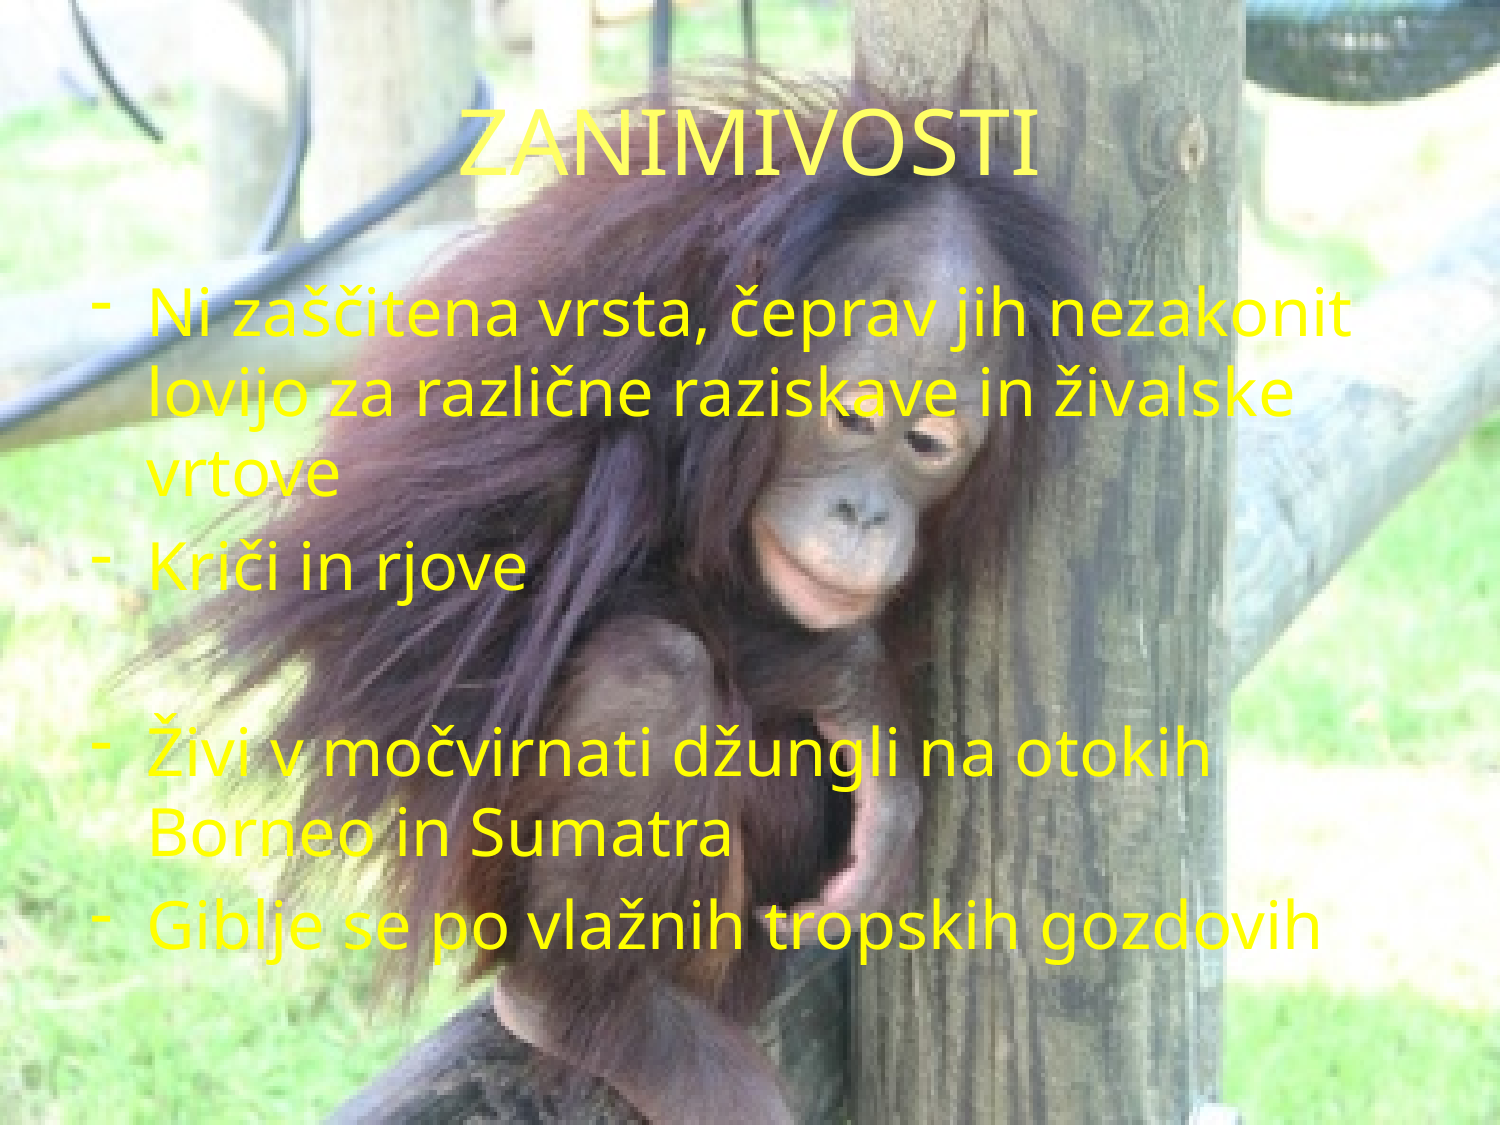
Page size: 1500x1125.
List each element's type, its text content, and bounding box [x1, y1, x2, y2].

picture [0, 0, 1500, 1125]
title ZANIMIVOSTI [75, 45, 1425, 233]
list Ni zaščitena vrsta, čeprav jih nezakonit lovijo za različne raziskave in živalske vrtove Kriči in rjove Živi v močvirnati džungli na otokih Borneo in Sumatra Giblje se po vlažnih tropskih gozdovih [75, 262, 1425, 1005]
